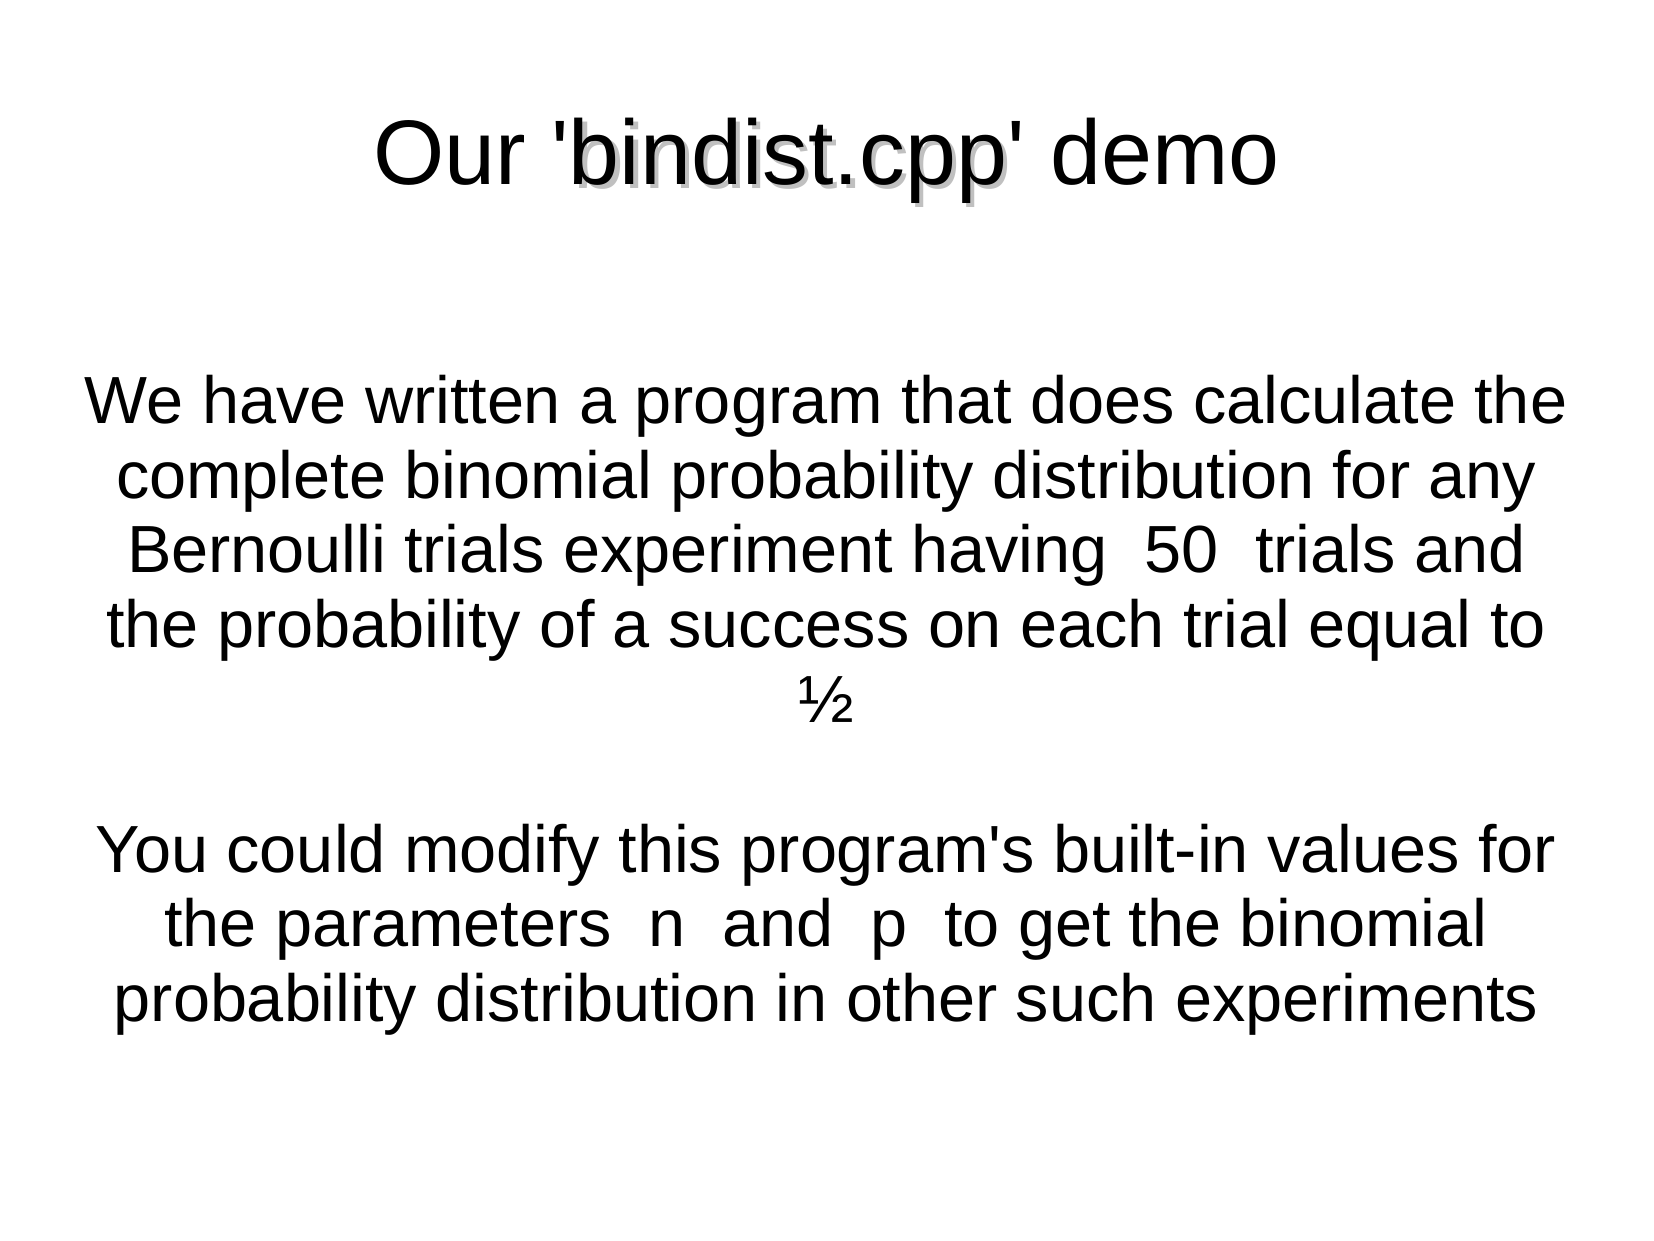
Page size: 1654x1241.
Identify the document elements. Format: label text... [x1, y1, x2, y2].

title Our 'bindist.cpp' demo [82, 56, 1571, 250]
subtitle We have written a program that does calculate the complete binomial probability distribution for any Bernoulli trials experiment having 50 trials and the probability of a success on each trial equal to ½ You could modify this program's built-in values for the parameters n and p to get the binomial probability distribution in other such experiments [82, 297, 1571, 1102]
